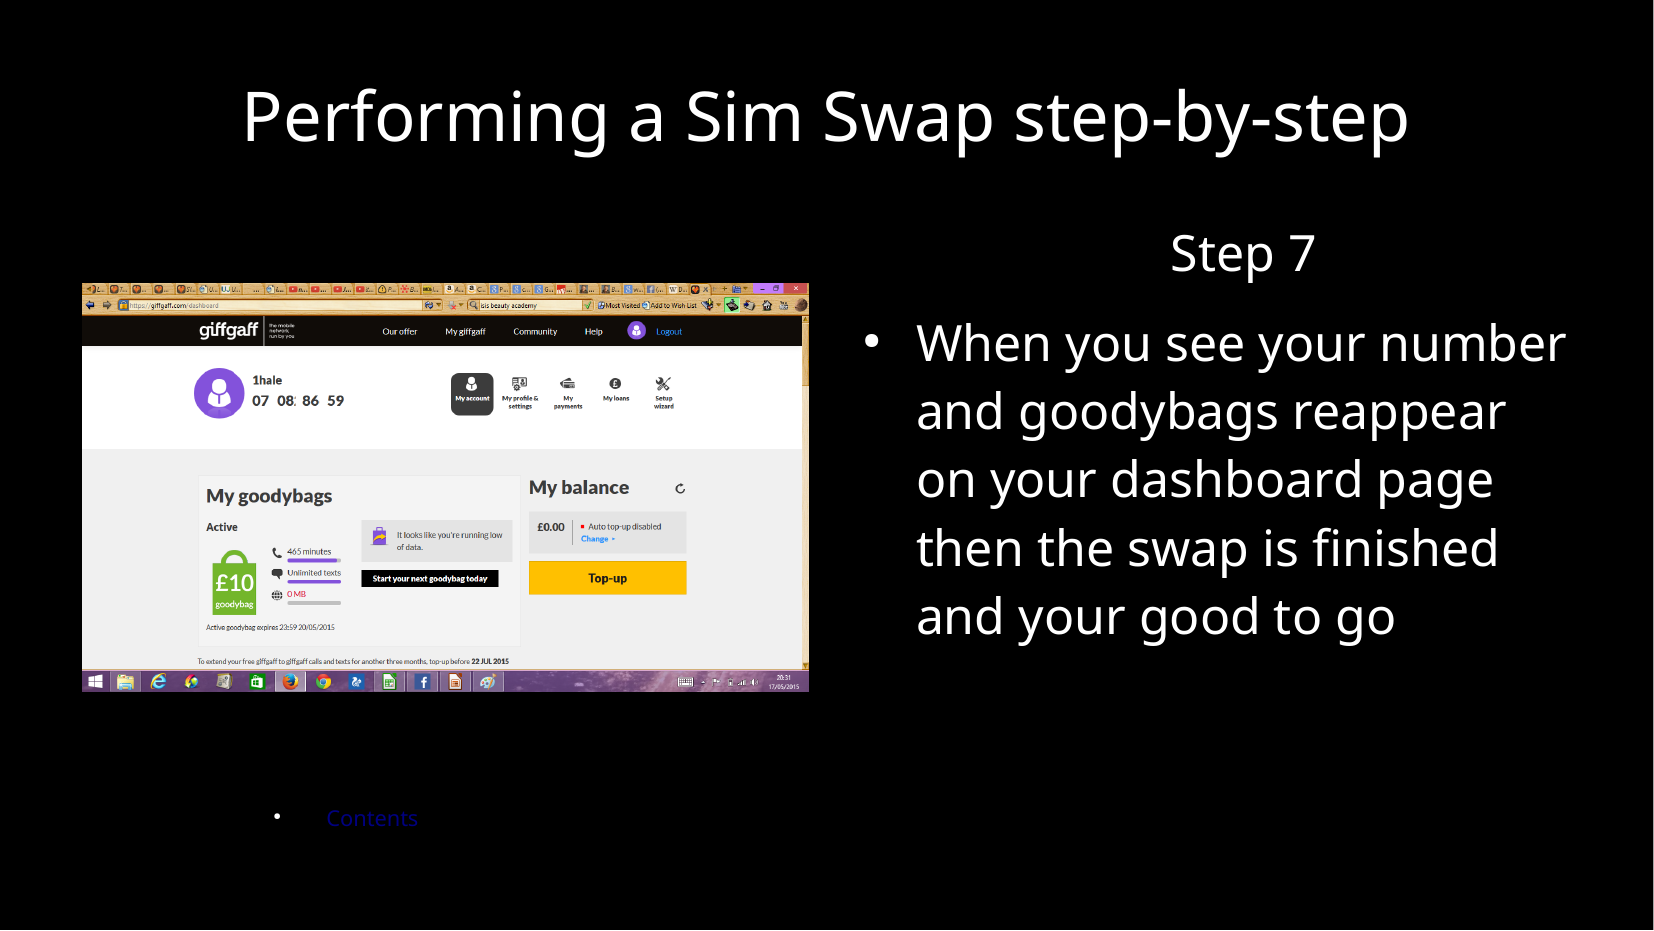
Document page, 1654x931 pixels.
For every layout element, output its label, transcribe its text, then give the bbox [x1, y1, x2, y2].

text_box Contents [255, 803, 449, 845]
picture [82, 283, 809, 692]
title Performing a Sim Swap step-by-step [82, 37, 1571, 193]
list Step 7 When you see your number and goodybags reappear on your dashboard page then the swap is finished and your good to go [845, 217, 1572, 758]
